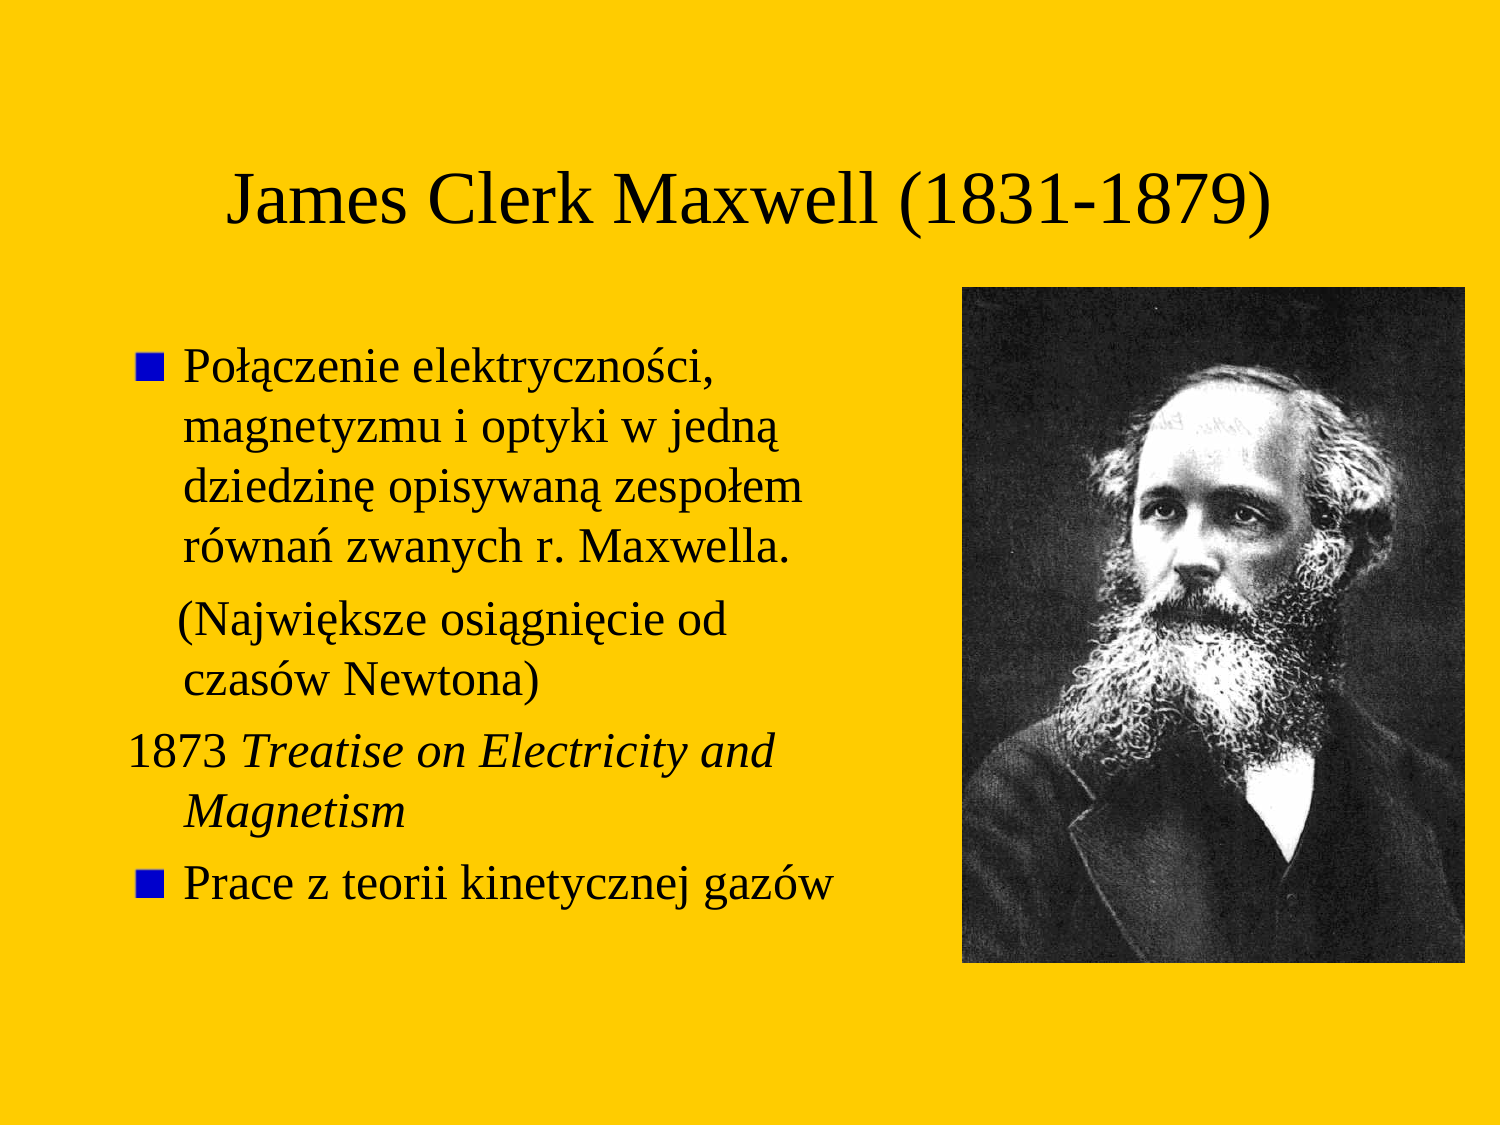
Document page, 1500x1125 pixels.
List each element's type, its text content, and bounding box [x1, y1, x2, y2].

title James Clerk Maxwell (1831-1879) [112, 99, 1388, 288]
list Połączenie elektryczności, magnetyzmu i optyki w jedną dziedzinę opisywaną zespołem równań zwanych r. Maxwella. (Największe osiągnięcie od czasów Newtona) 1873 Treatise on Electricity and Magnetism Prace z teorii kinetycznej gazów [112, 324, 850, 1000]
text_box [962, 287, 1465, 963]
